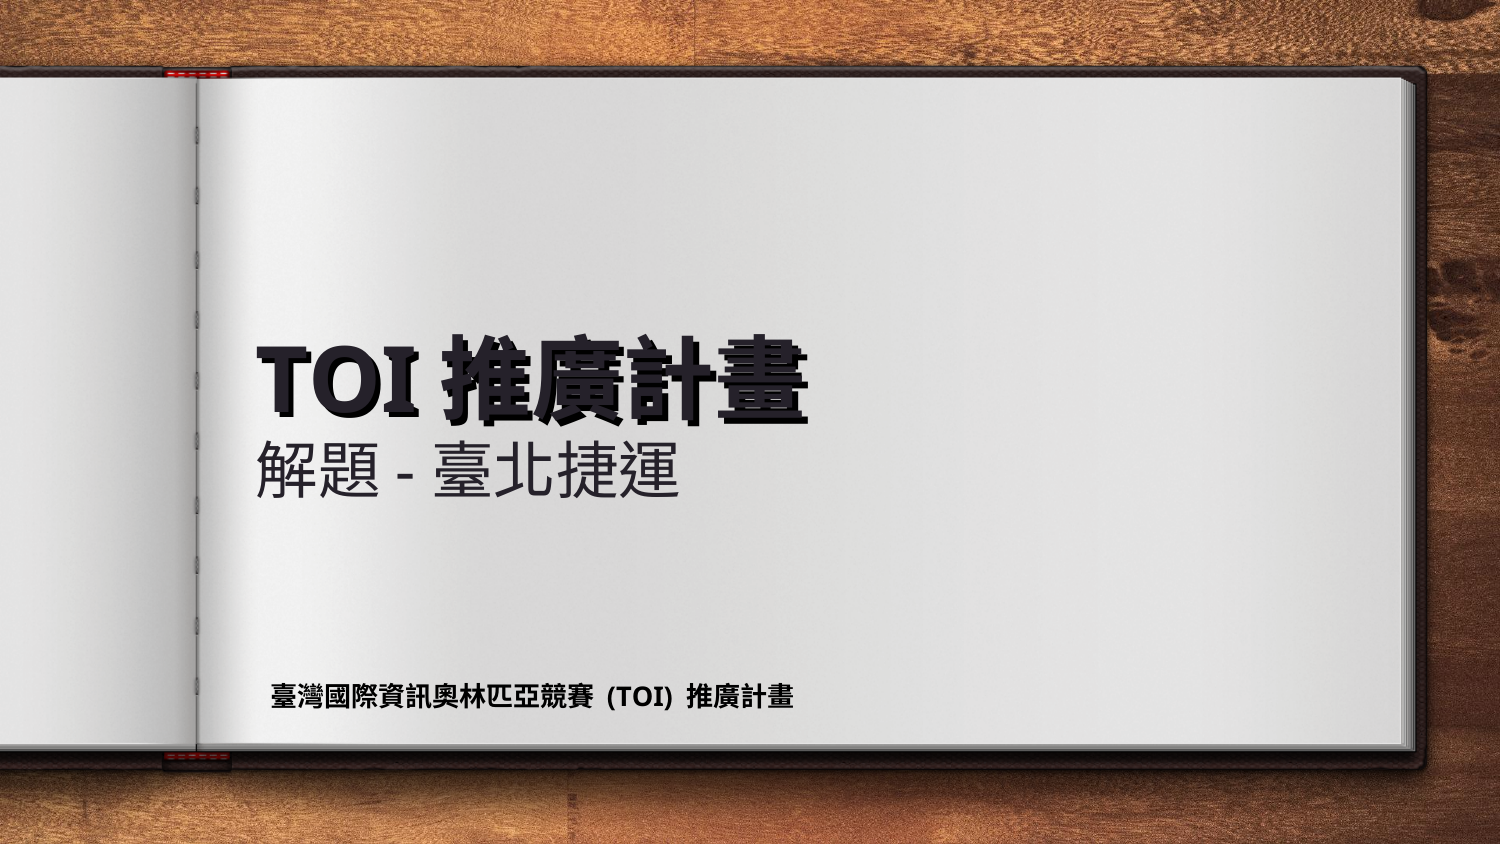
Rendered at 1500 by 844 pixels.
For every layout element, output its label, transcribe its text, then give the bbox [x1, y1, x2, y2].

title TOI推廣計畫 解題-臺北捷運 [240, 262, 894, 565]
